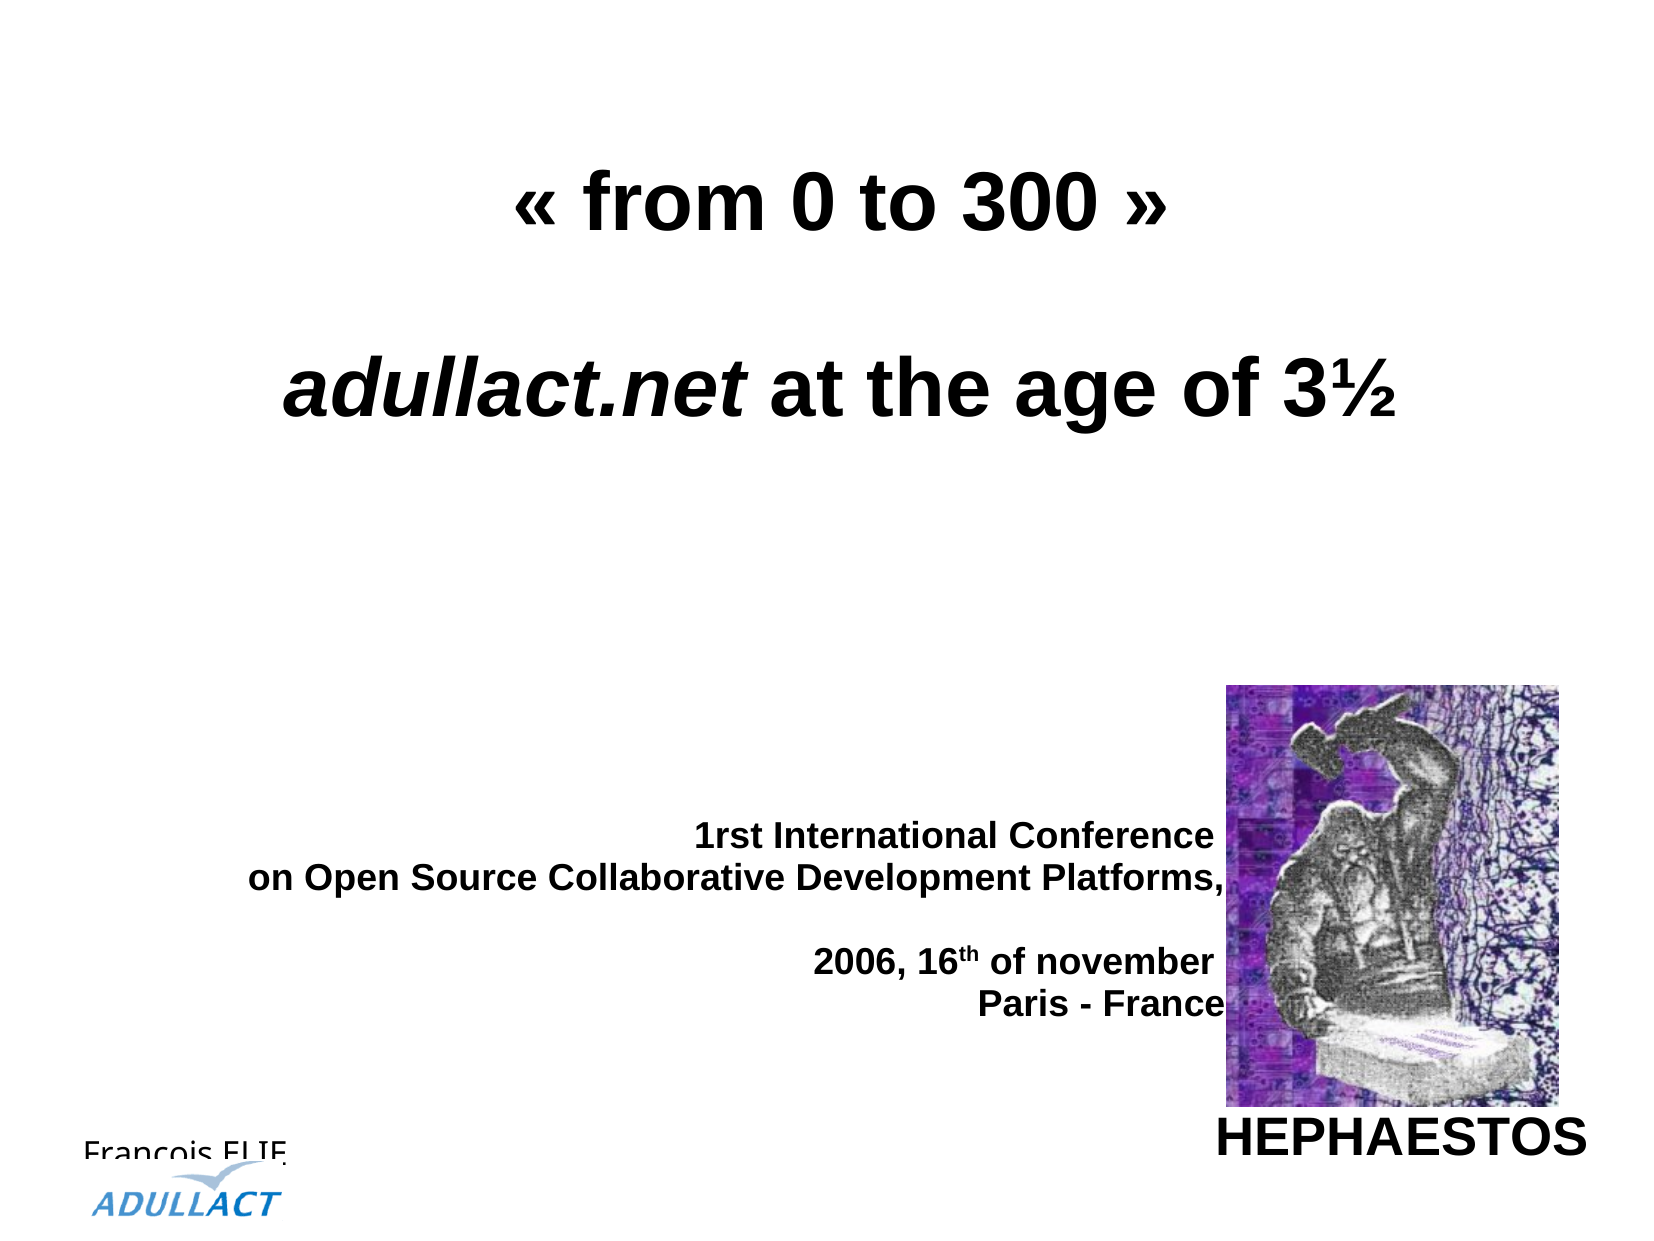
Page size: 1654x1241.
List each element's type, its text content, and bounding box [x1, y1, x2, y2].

text_box 1rst International Conference on Open Source Collaborative Development Platforms, 2006, 16th of november Paris - France [177, 807, 1226, 1065]
text_box « from 0 to 300 » adullact.net at the age of 3½ [118, 147, 1565, 485]
picture [82, 1159, 283, 1221]
title HEPHAESTOS [1210, 1092, 1595, 1182]
picture [1226, 685, 1559, 1107]
